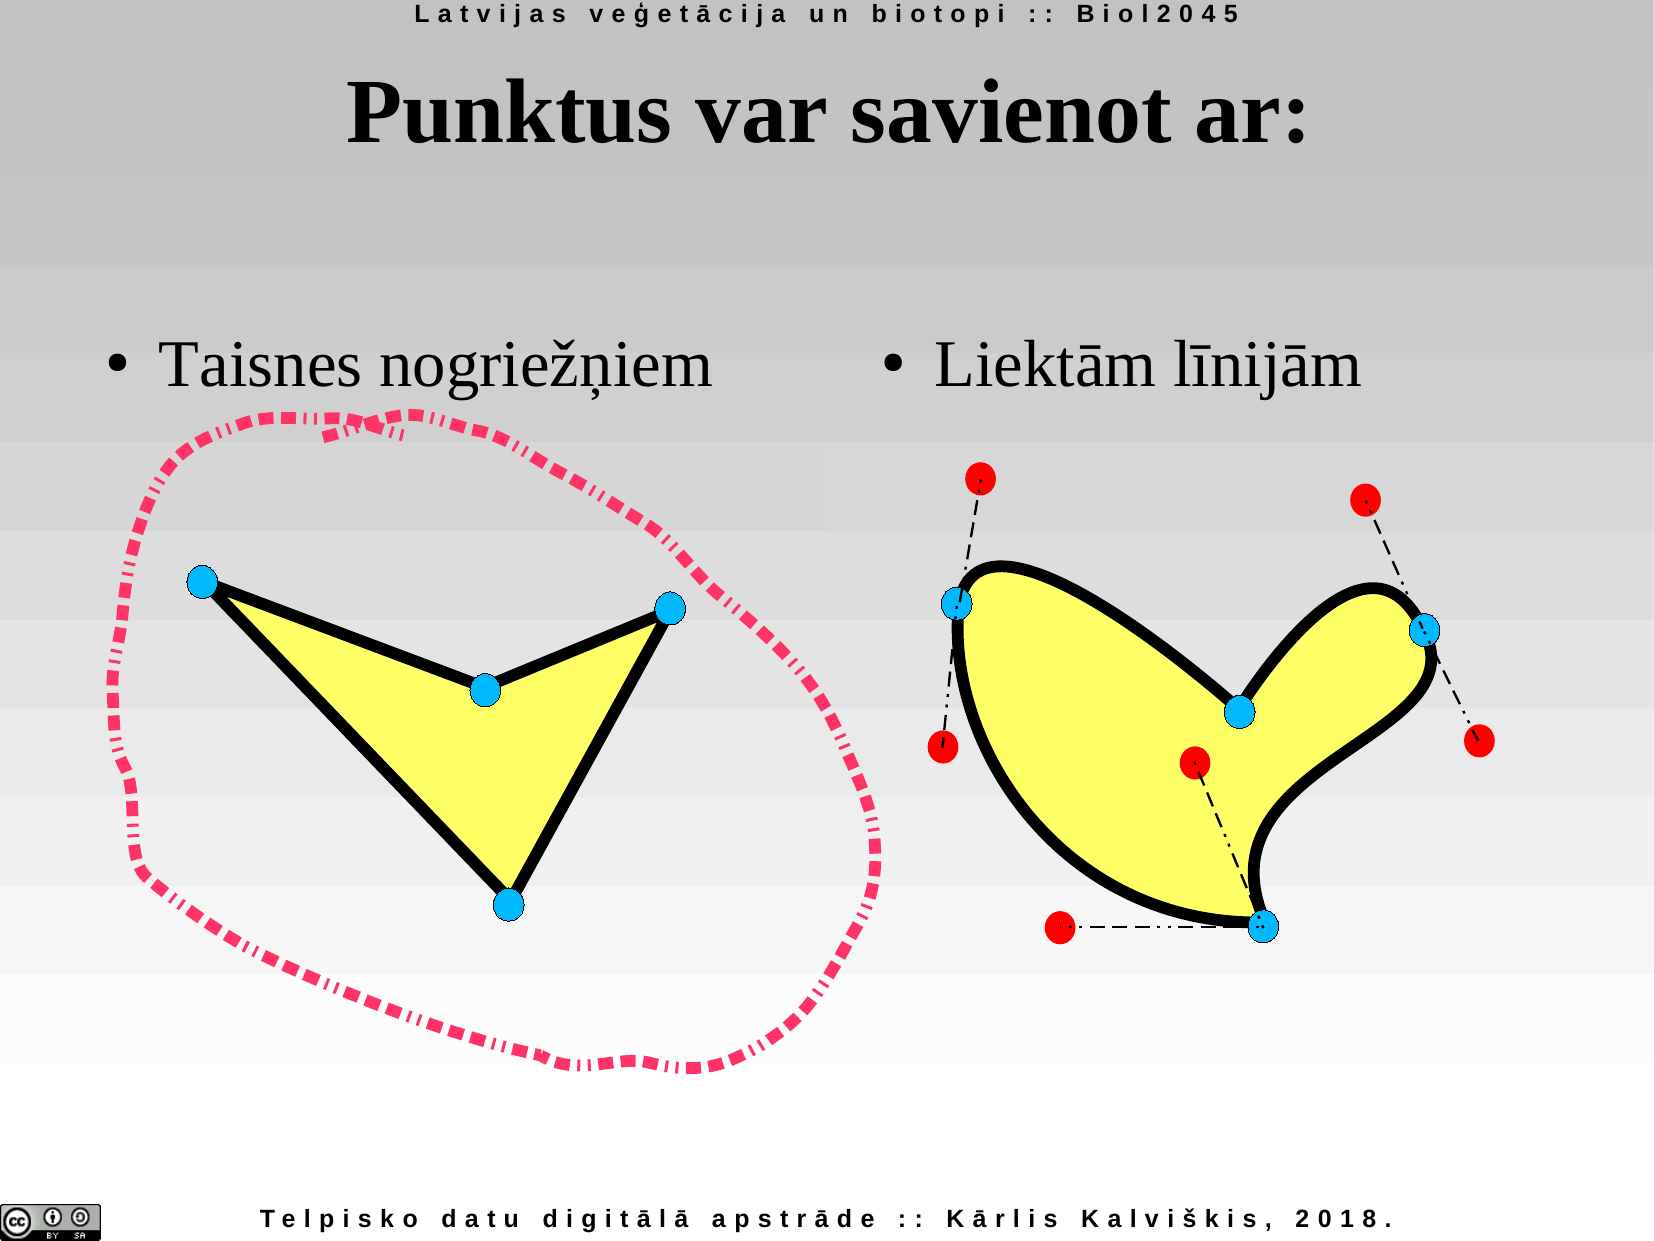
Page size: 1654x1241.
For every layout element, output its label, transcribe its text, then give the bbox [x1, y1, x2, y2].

text_box [1350, 483, 1381, 517]
text_box [965, 462, 996, 496]
text_box [941, 566, 1440, 943]
text_box [927, 730, 959, 764]
picture [0, 0, 1654, 1241]
text_box [1044, 911, 1076, 945]
title Punktus var savienot ar: [34, 61, 1626, 296]
text_box [1464, 724, 1495, 758]
list Liektām līnijām [863, 327, 1603, 1172]
list Taisnes nogriežņiem [87, 327, 827, 1172]
text_box [186, 565, 686, 922]
